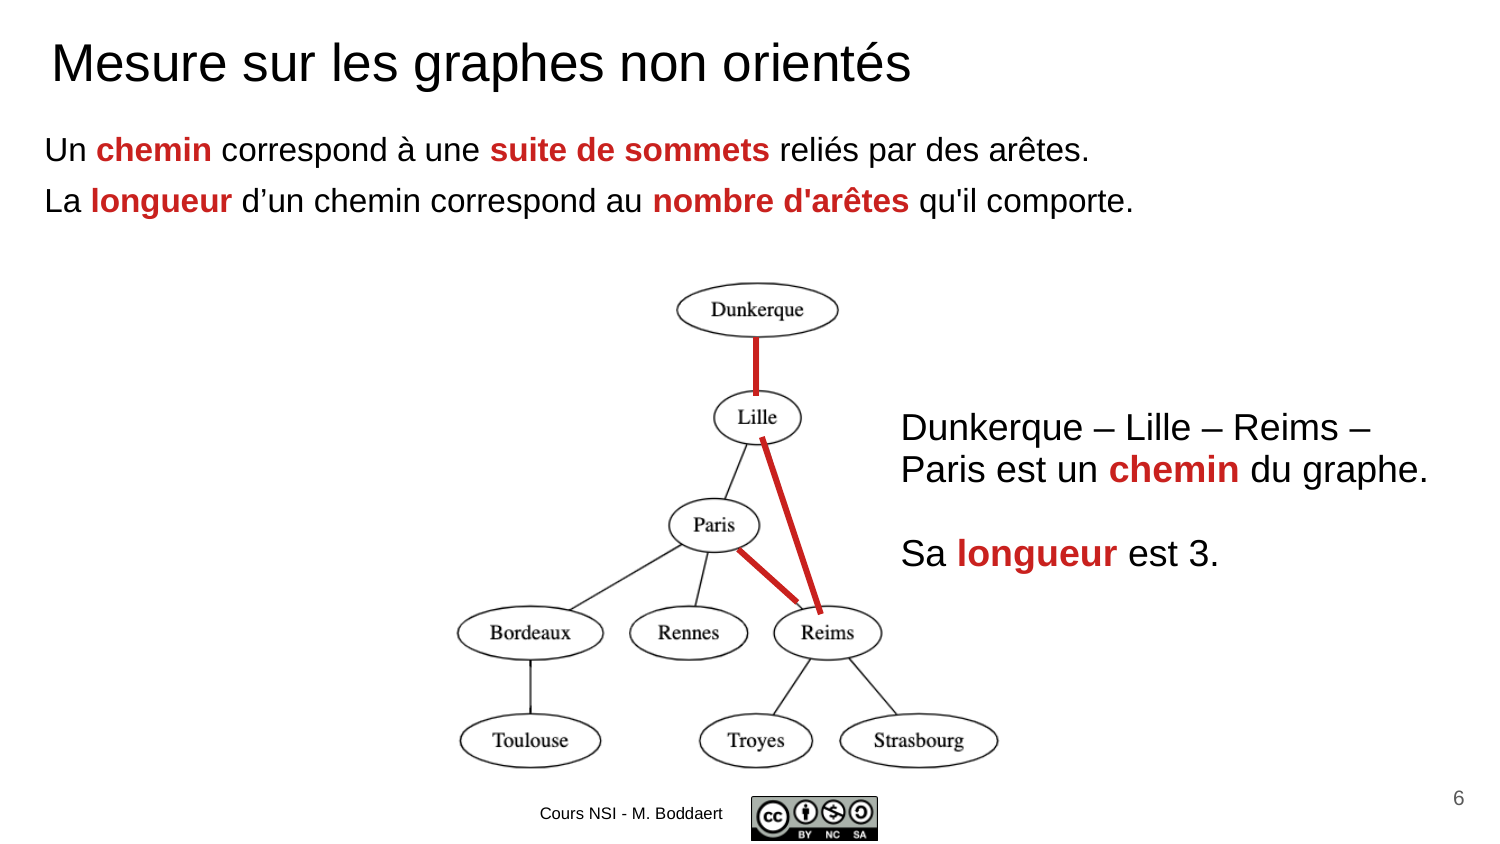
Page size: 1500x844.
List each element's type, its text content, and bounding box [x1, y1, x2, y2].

slide_number <numéro> [1389, 764, 1480, 830]
picture [452, 277, 1004, 774]
title Mesure sur les graphes non orientés [51, 13, 1449, 108]
text_box Un chemin correspond à une suite de sommets reliés par des arêtes. La longueur d’un chemin correspond au nombre d'arêtes qu'il comporte. [29, 120, 1477, 237]
picture [751, 796, 878, 841]
text_box Dunkerque – Lille – Reims – Paris est un chemin du graphe. Sa longueur est 3. [885, 399, 1477, 589]
